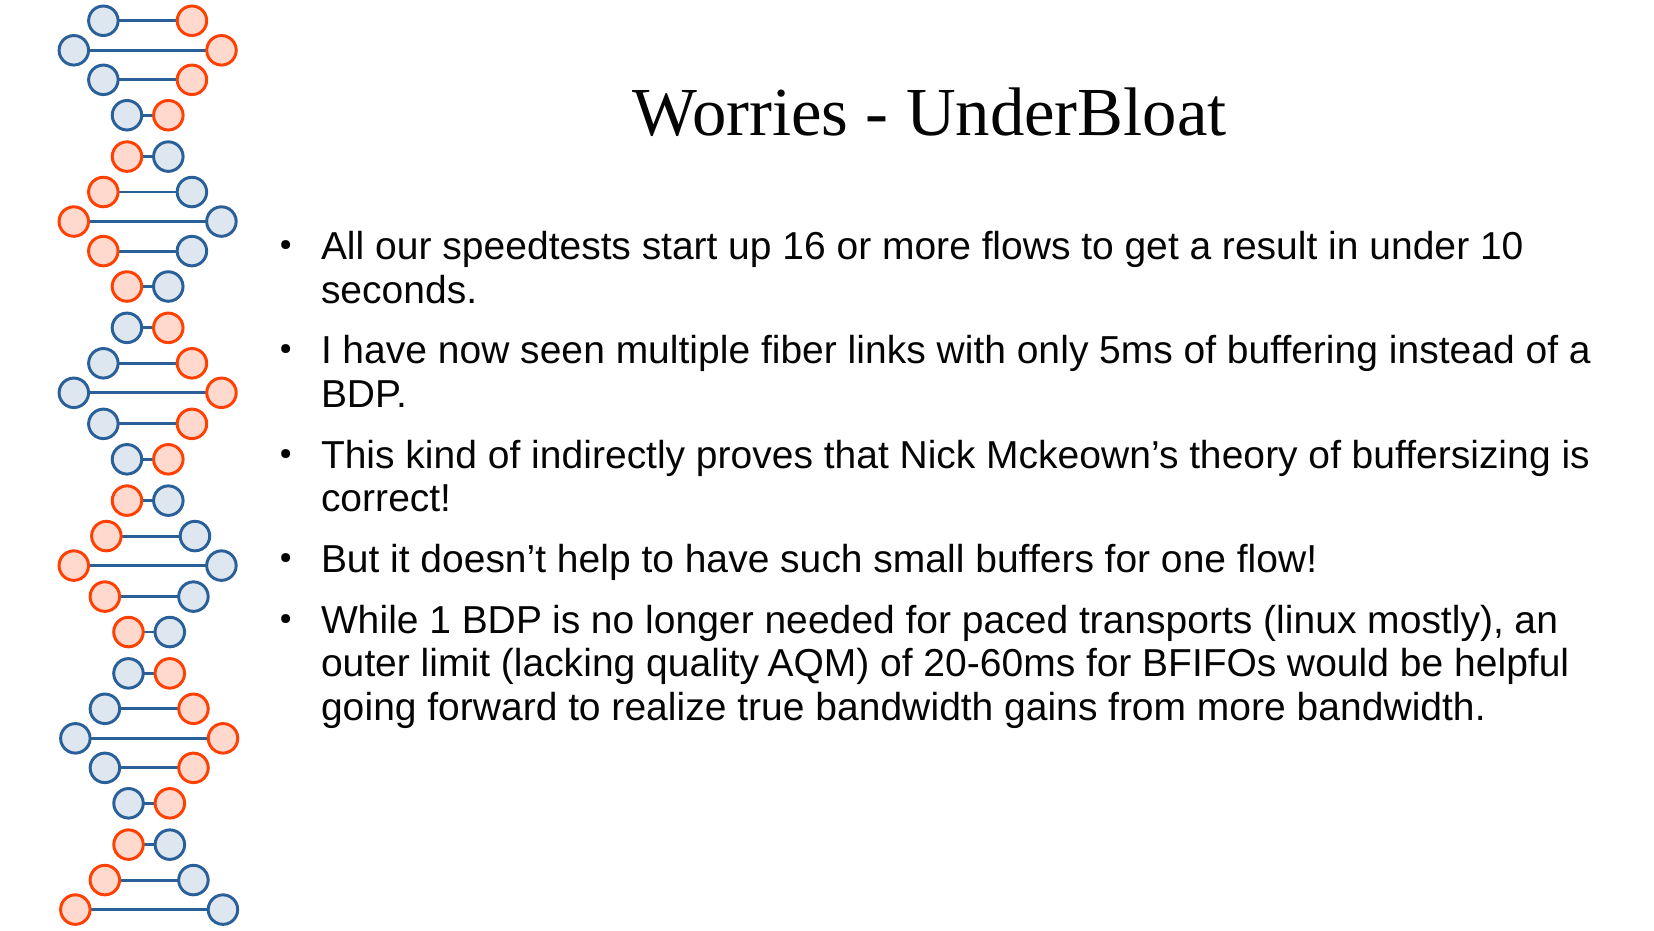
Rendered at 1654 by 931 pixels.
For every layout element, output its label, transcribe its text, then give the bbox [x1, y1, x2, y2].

list All our speedtests start up 16 or more flows to get a result in under 10 seconds. I have now seen multiple fiber links with only 5ms of buffering instead of a BDP. This kind of indirectly proves that Nick Mckeown’s theory of buffersizing is correct! But it doesn’t help to have such small buffers for one flow! While 1 BDP is no longer needed for paced transports (linux mostly), an outer limit (lacking quality AQM) of 20-60ms for BFIFOs would be helpful going forward to realize true bandwidth gains from more bandwidth. [265, 224, 1595, 764]
title Worries - UnderBloat [265, 35, 1595, 189]
